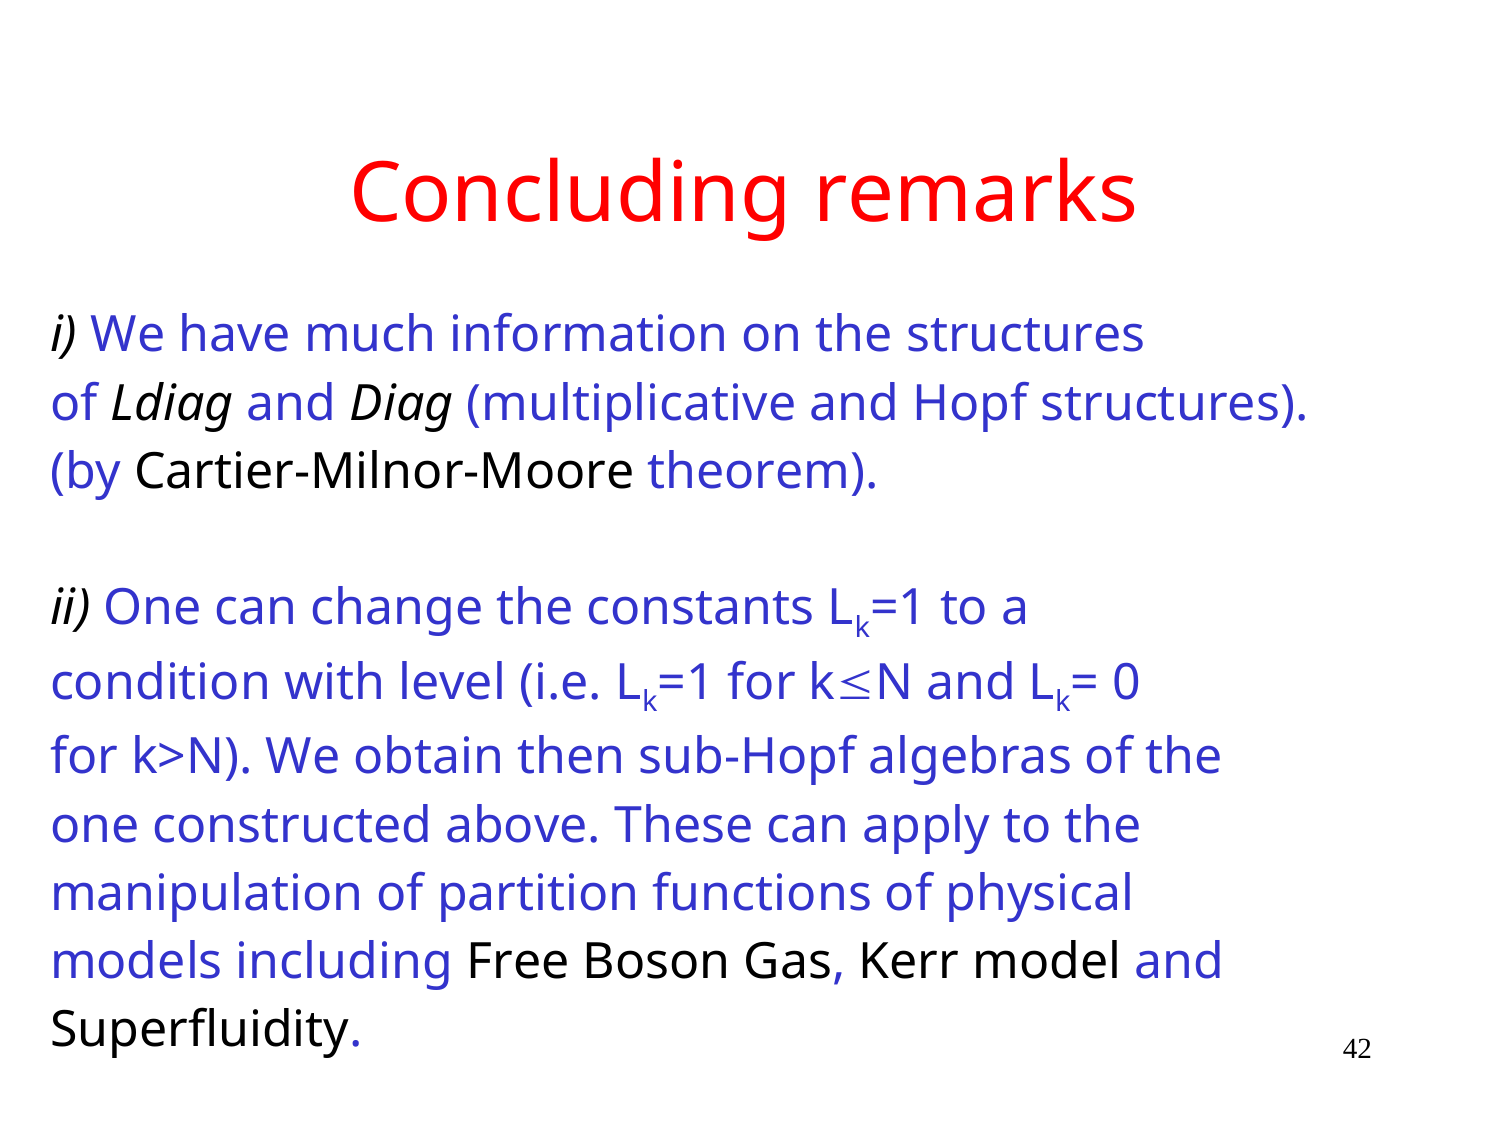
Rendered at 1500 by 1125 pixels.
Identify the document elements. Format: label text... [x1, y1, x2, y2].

text_box Concluding remarks i) We have much information on the structures of Ldiag and Diag (multiplicative and Hopf structures). (by Cartier-Milnor-Moore theorem). ii) One can change the constants Lk=1 to a condition with level (i.e. Lk=1 for kN and Lk= 0 for k>N). We obtain then sub-Hopf algebras of the one constructed above. These can apply to the manipulation of partition functions of physical models including Free Boson Gas, Kerr model and Superfluidity. [50, 125, 1453, 1125]
